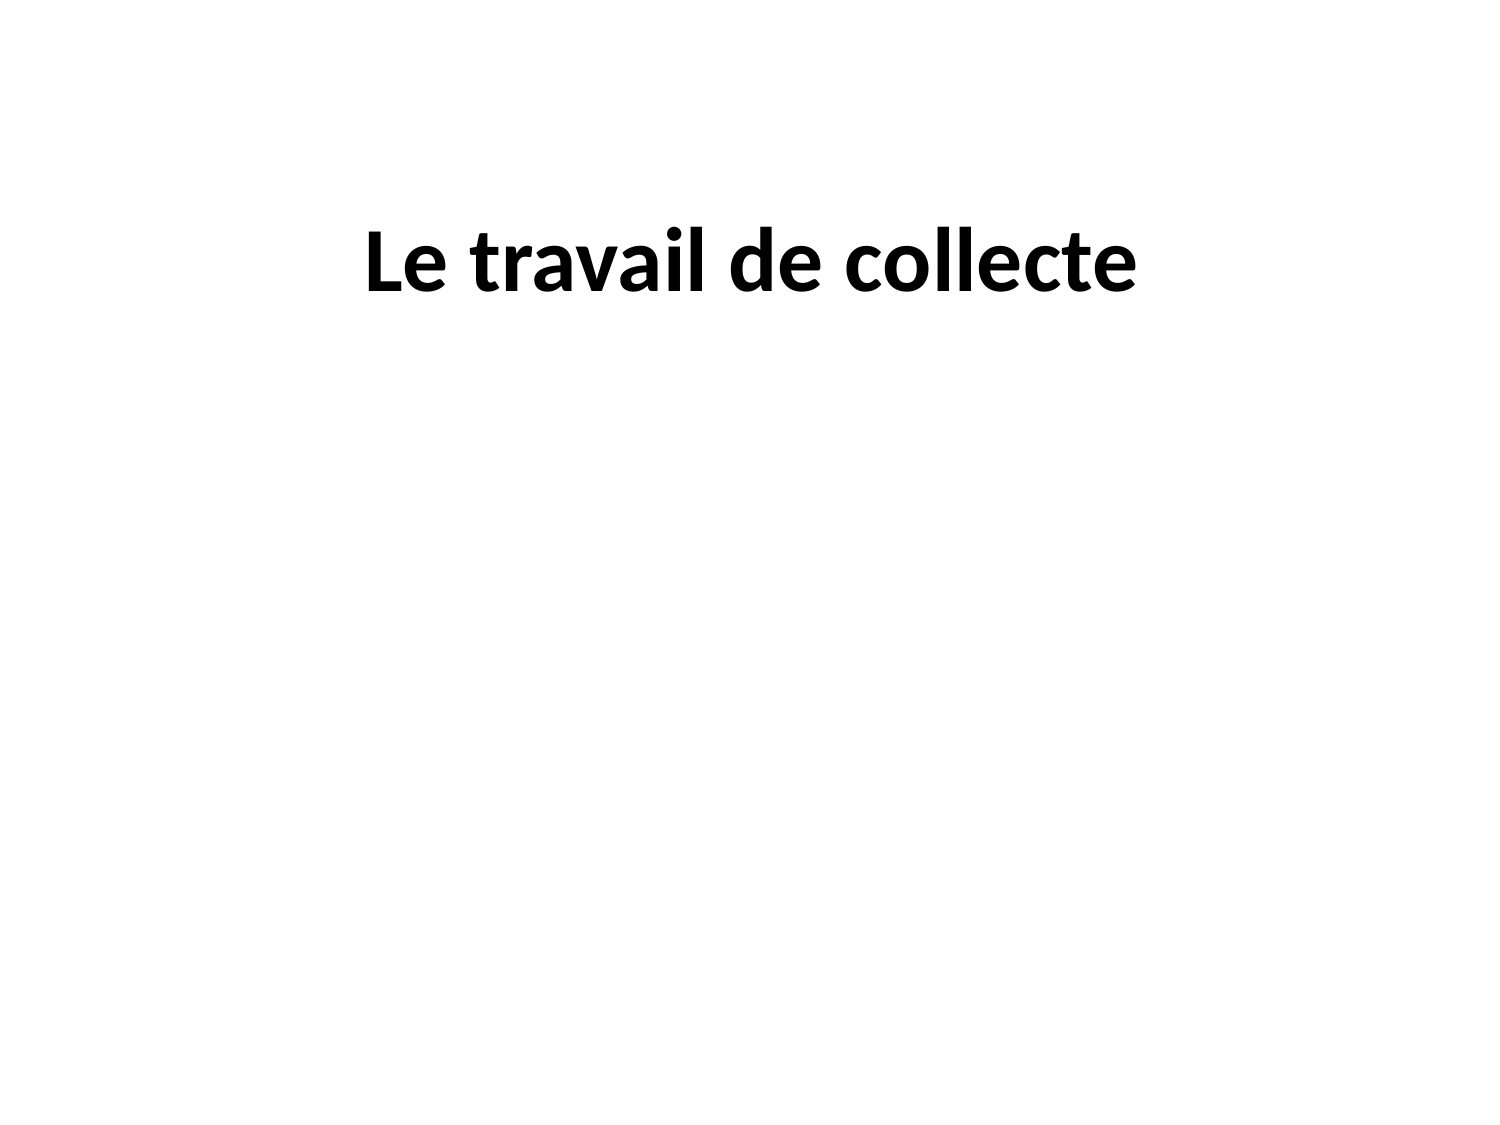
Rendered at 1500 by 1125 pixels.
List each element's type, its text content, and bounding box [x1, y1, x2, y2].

title Le travail de collecte [76, 160, 1427, 349]
